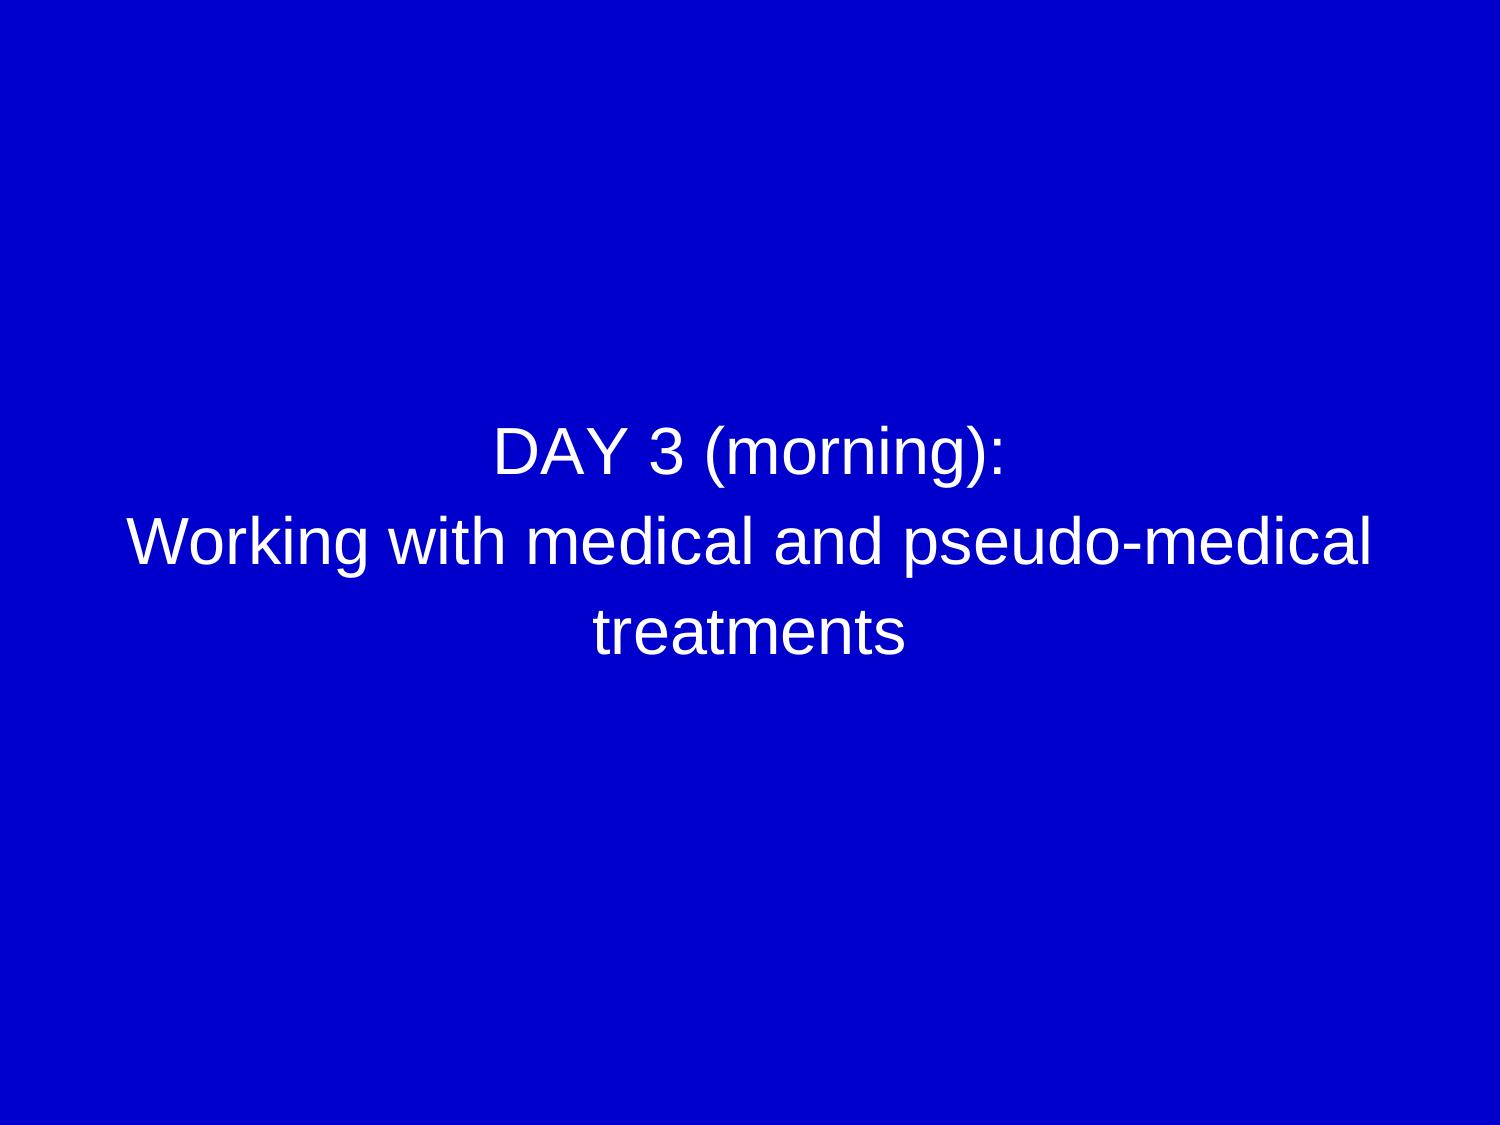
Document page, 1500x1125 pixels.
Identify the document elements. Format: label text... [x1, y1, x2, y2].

title DAY 3 (morning): Working with medical and pseudo-medical treatments [0, 357, 1500, 711]
